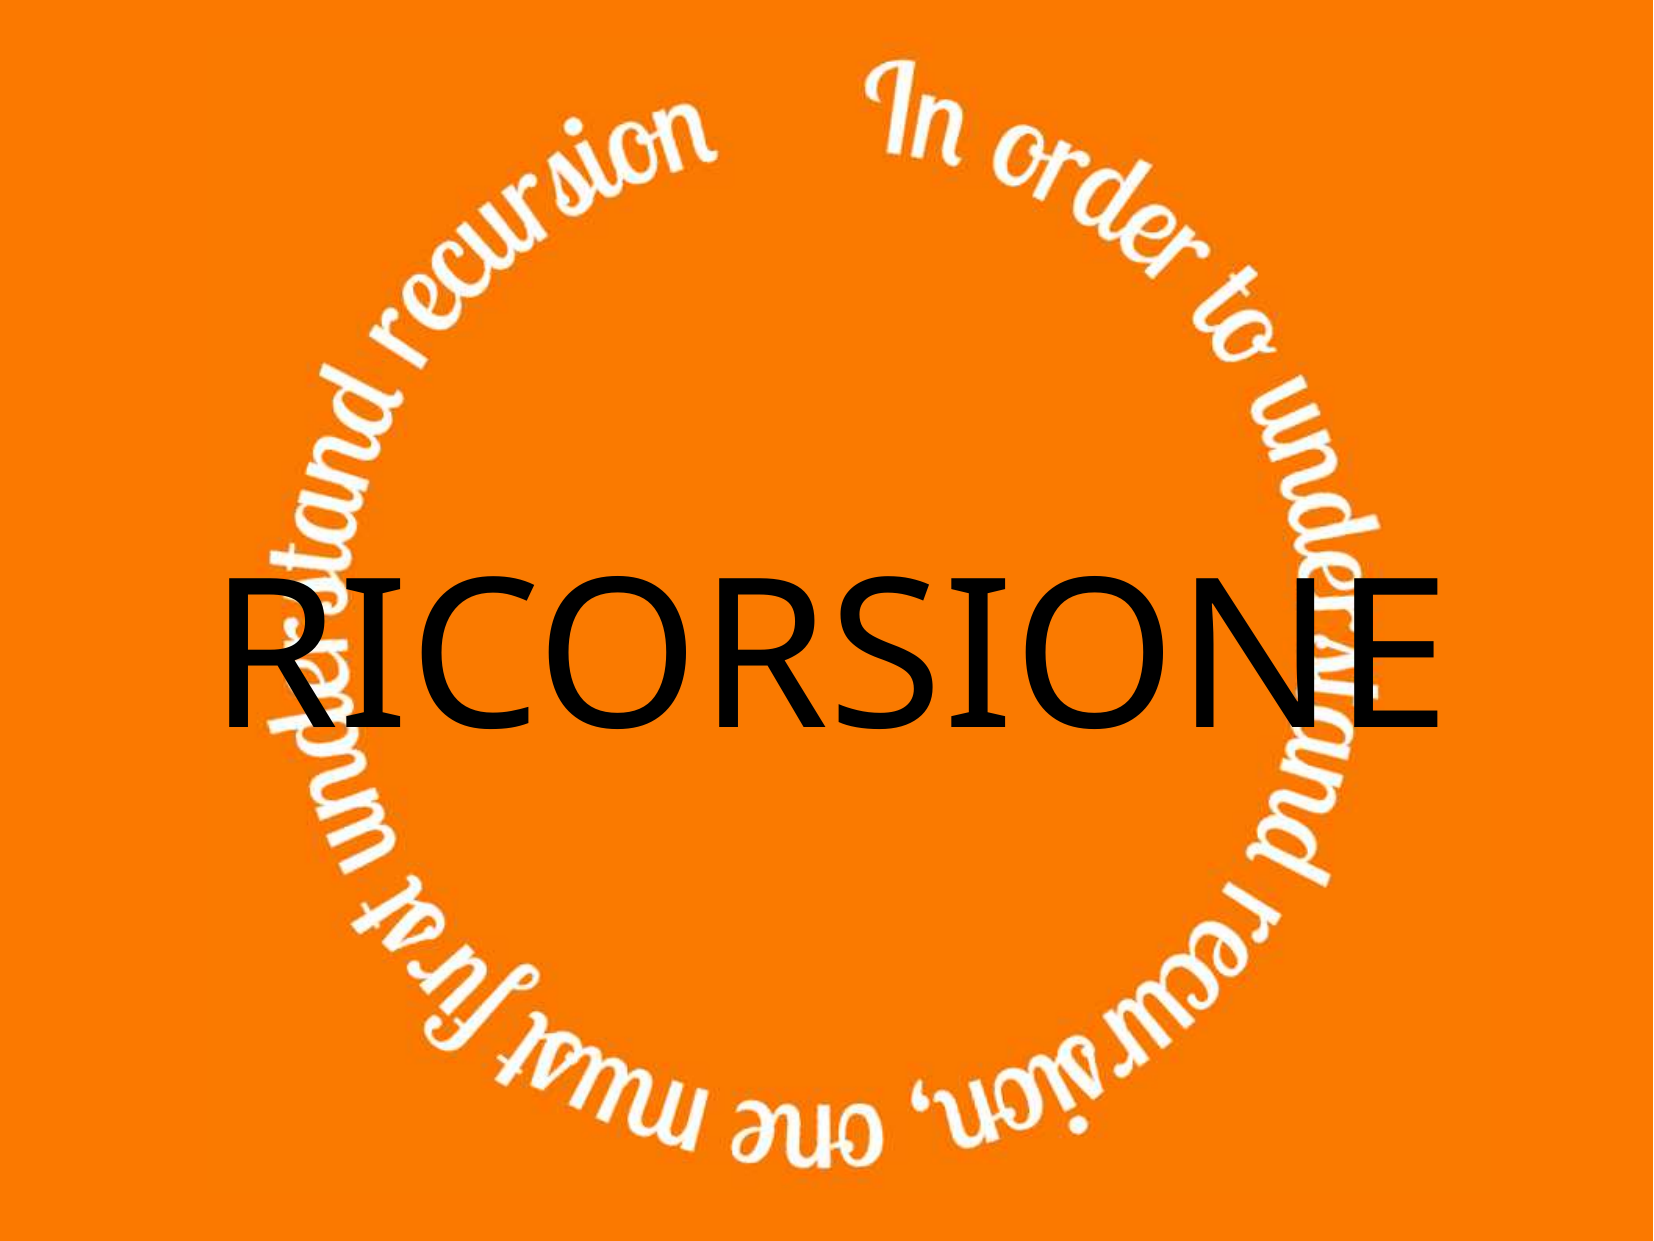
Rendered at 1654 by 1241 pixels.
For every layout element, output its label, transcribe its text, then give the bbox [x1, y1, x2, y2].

text_box RICORSIONE [3, 497, 1653, 763]
picture [207, 763, 1491, 1193]
picture [207, 37, 1491, 497]
